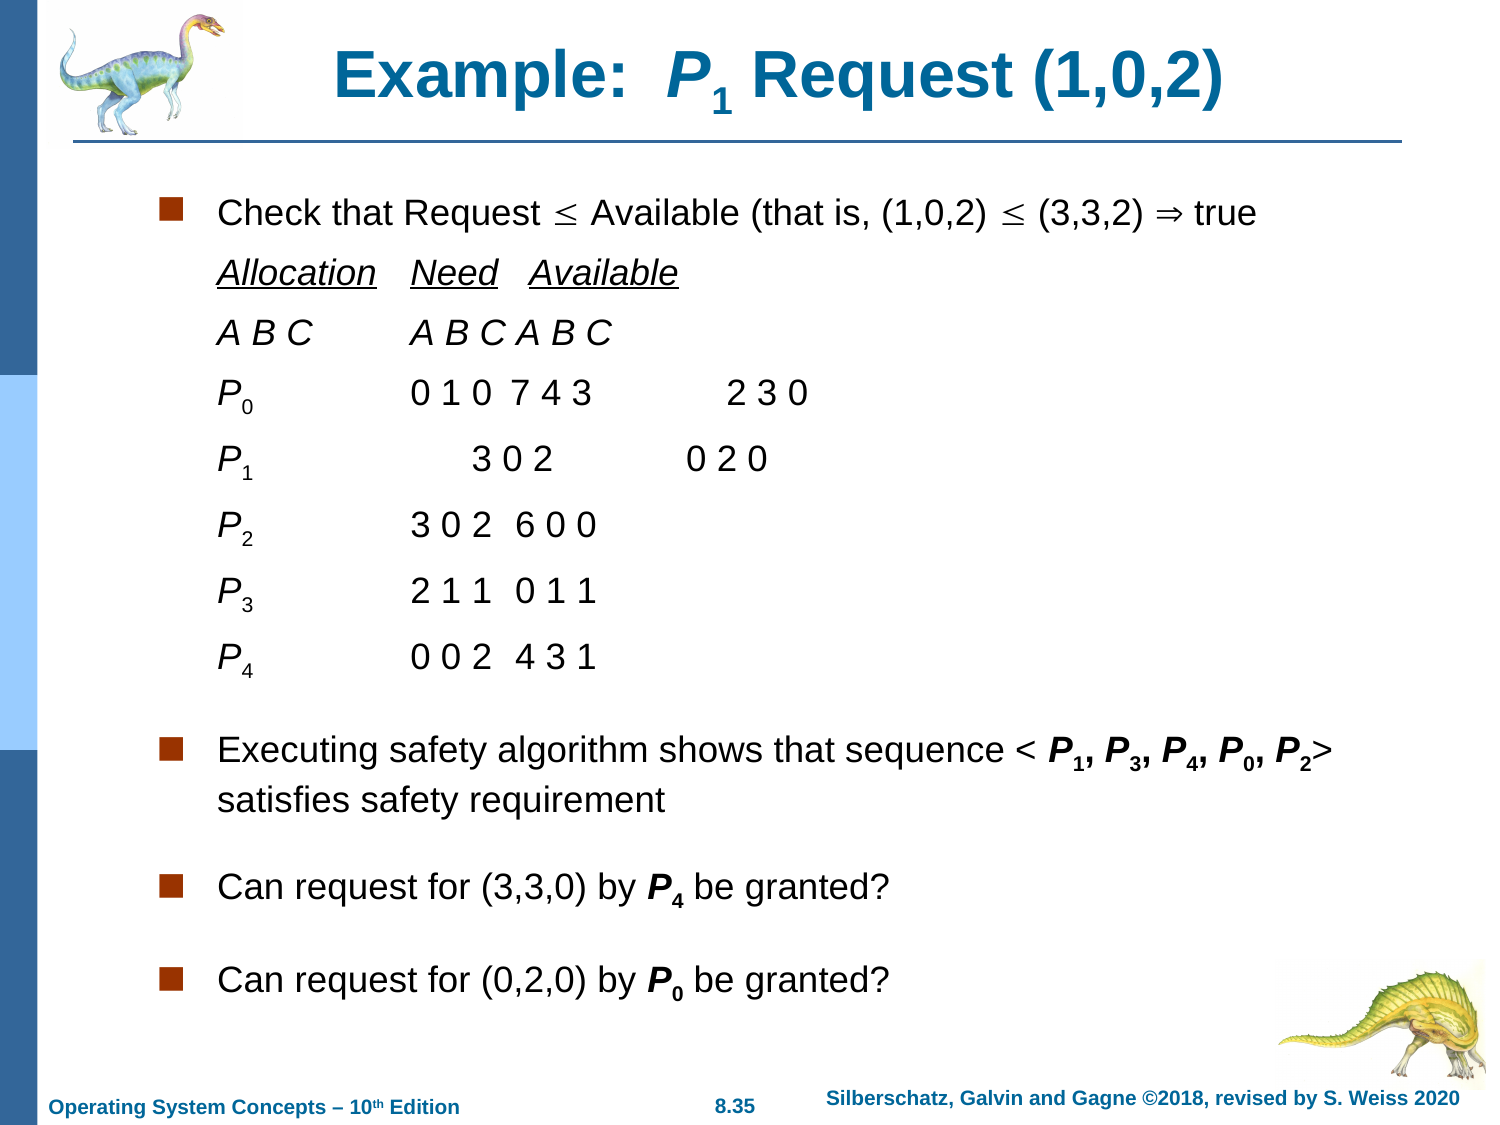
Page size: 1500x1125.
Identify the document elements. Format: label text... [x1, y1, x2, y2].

picture [46, 0, 243, 149]
title Example: P1 Request (1,0,2) [134, 35, 1425, 130]
picture [1275, 959, 1486, 1095]
list Check that Request  Available (that is, (1,0,2)  (3,3,2)  true Allocation Need Available A B C A B C A B C P0 0 1 0 7 4 3 2 3 0 P1 3 0 2 0 2 0 P2 3 0 2 6 0 0 P3 2 1 1 0 1 1 P4 0 0 2 4 3 1 Executing safety algorithm shows that sequence < P1, P3, P4, P0, P2> satisfies safety requirement Can request for (3,3,0) by P4 be granted? Can request for (0,2,0) by P0 be granted? [147, 180, 1422, 1019]
